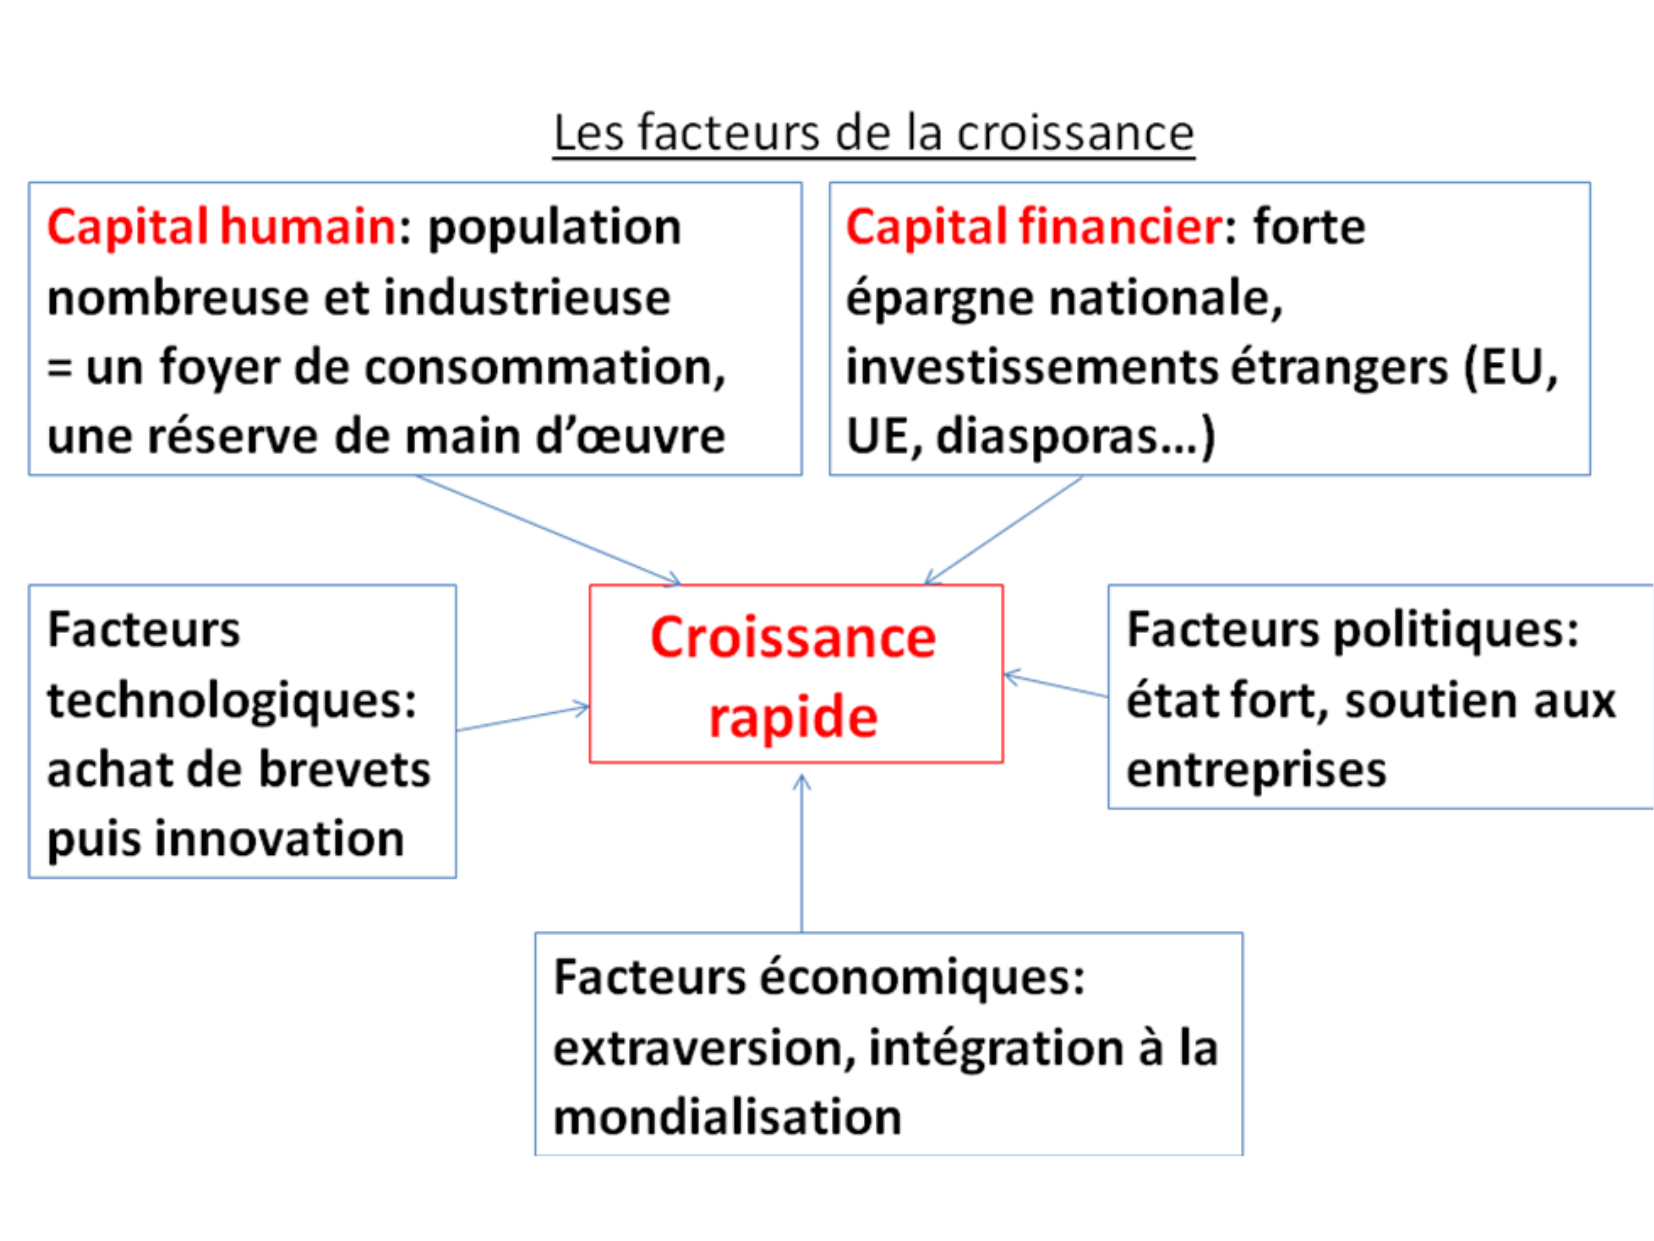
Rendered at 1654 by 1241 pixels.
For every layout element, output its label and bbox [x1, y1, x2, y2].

picture [11, 79, 1654, 1158]
